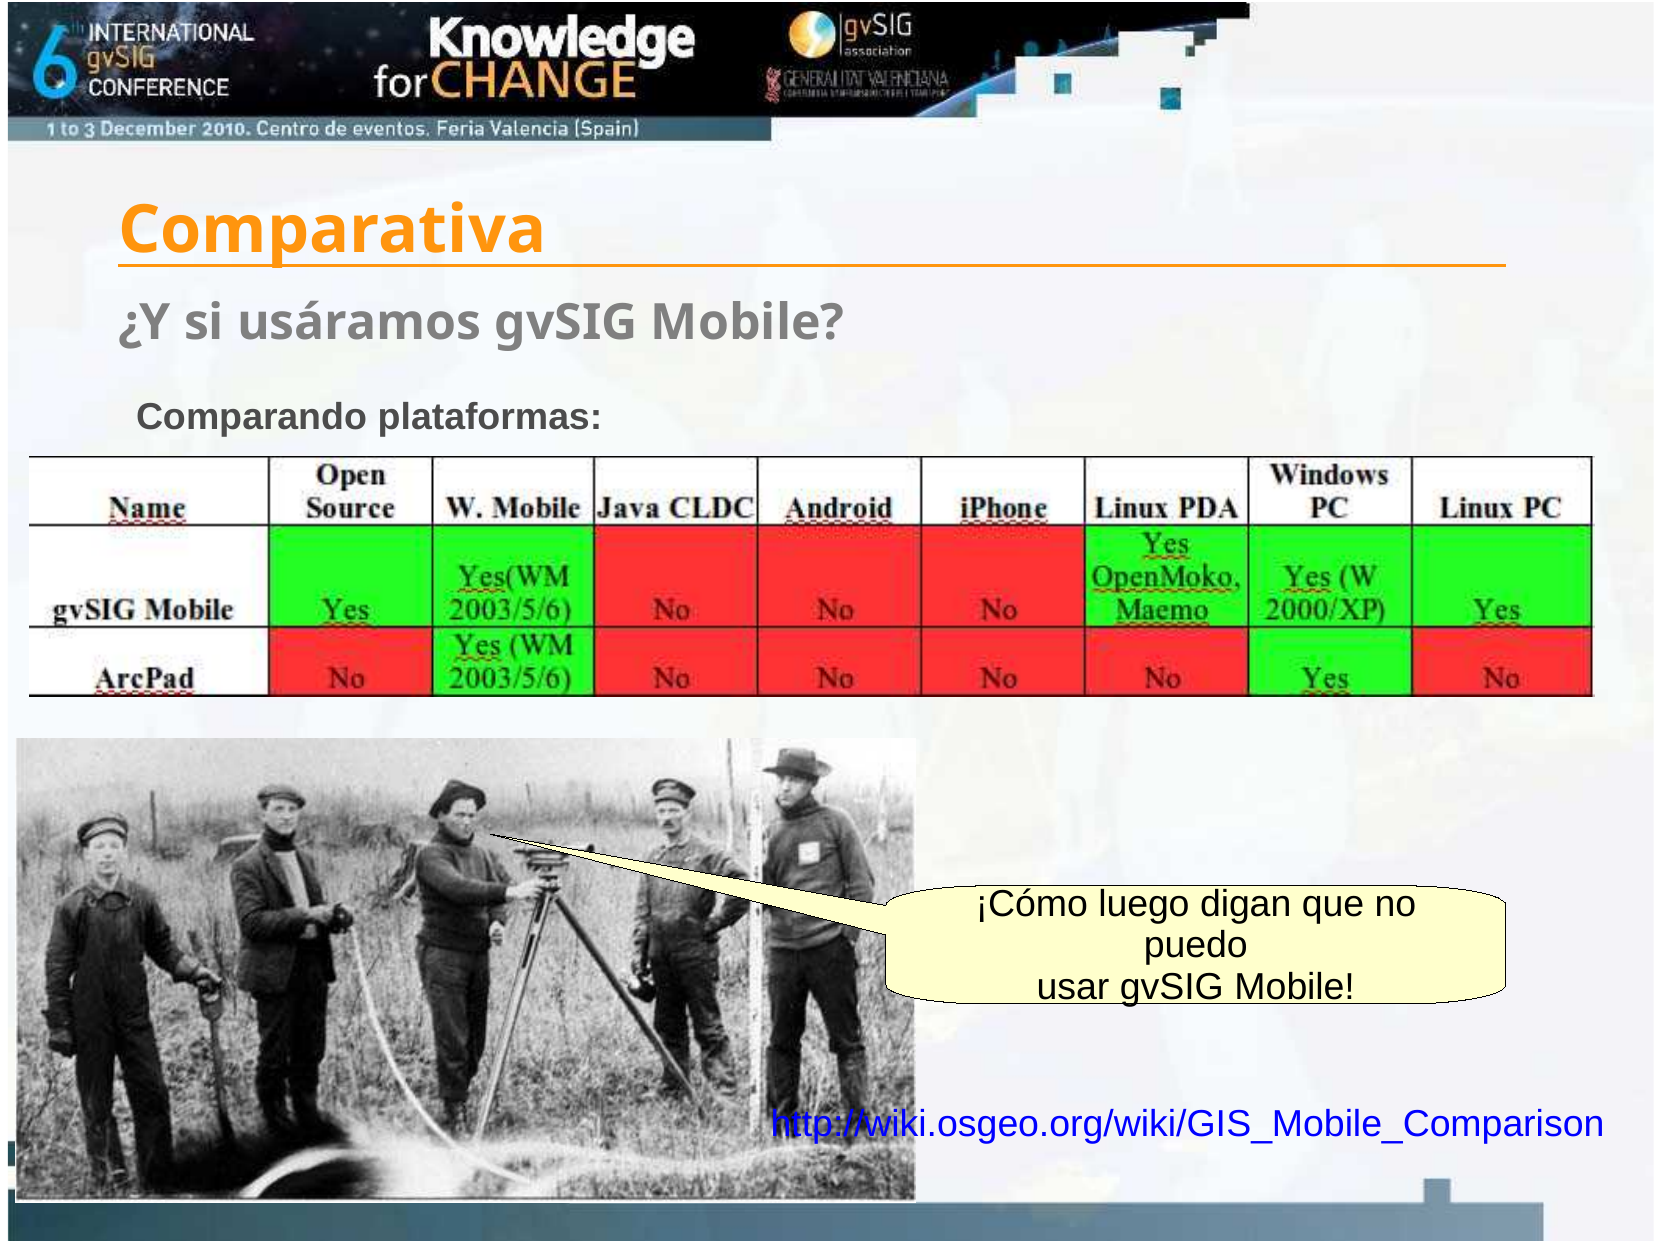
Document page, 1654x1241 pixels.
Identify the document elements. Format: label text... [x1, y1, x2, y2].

title Comparativa [118, 122, 1607, 330]
list Comparando plataformas: [118, 395, 916, 485]
text_box ¡Cómo luego digan que no puedo usar gvSIG Mobile! [490, 834, 1506, 1004]
picture [7, 2, 1654, 1241]
text_box http://wiki.osgeo.org/wiki/GIS_Mobile_Comparison [755, 1094, 1620, 1152]
title ¿Y si usáramos gvSIG Mobile? [118, 276, 1063, 365]
